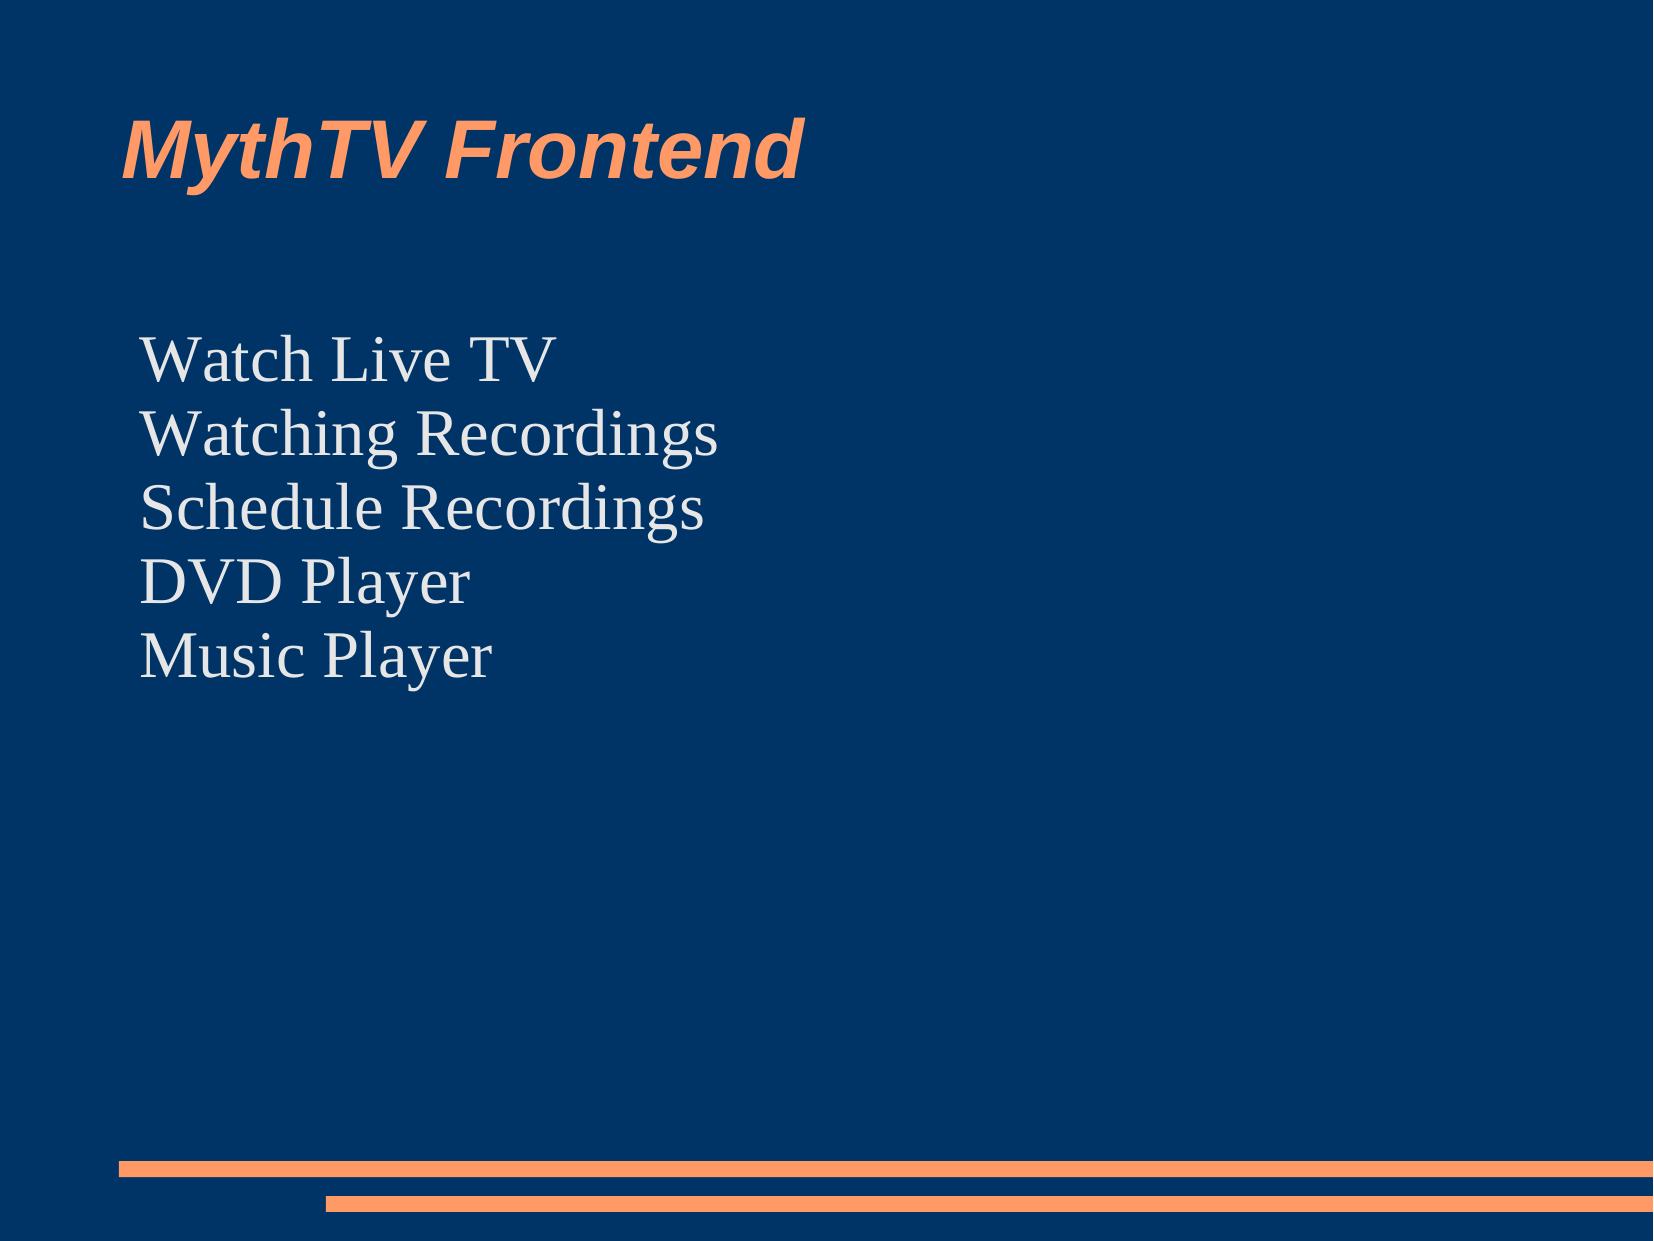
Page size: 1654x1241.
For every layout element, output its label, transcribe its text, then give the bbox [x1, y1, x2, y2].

list Watch Live TV Watching Recordings Schedule Recordings DVD Player Music Player [121, 322, 1561, 1133]
title MythTV Frontend [121, 46, 1534, 254]
